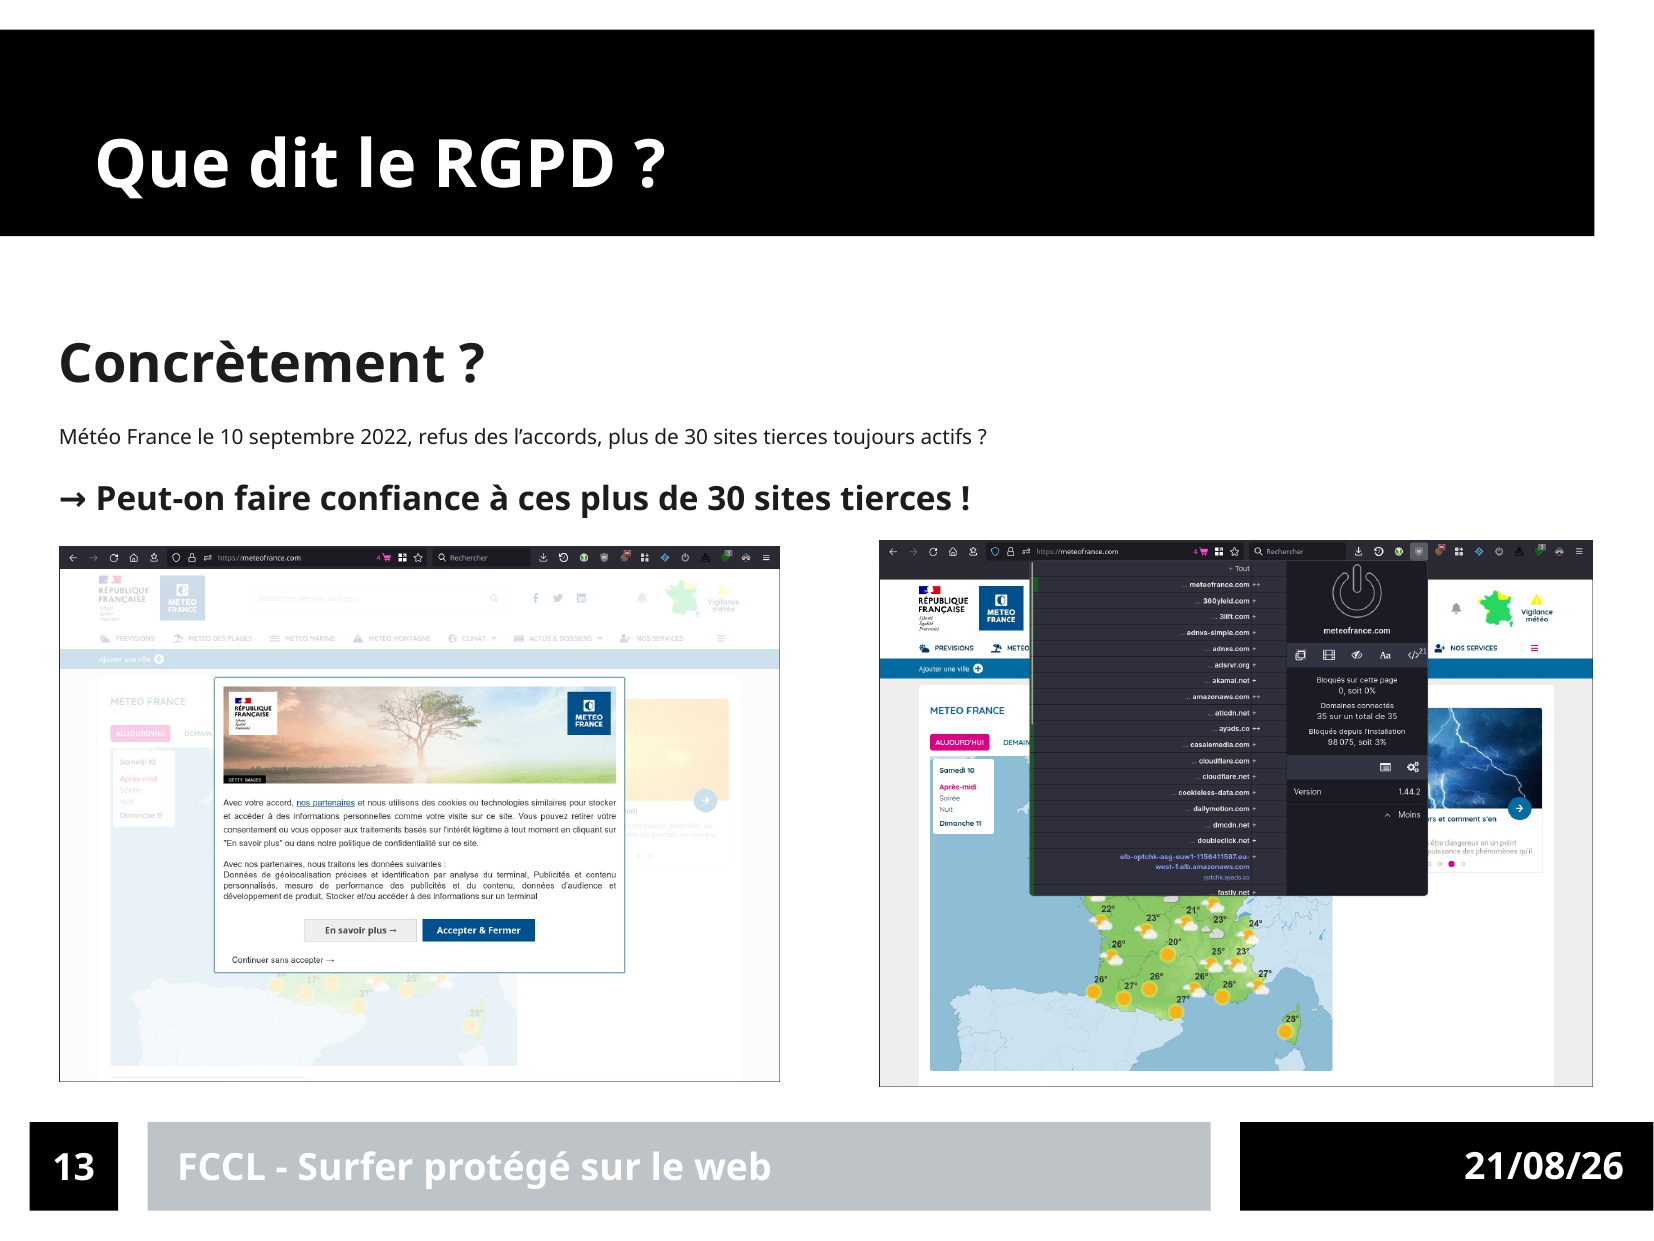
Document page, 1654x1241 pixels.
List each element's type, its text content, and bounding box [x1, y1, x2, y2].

picture [918, 667, 940, 672]
picture [944, 665, 969, 674]
picture [59, 546, 780, 1082]
title Que dit le RGPD ? [59, 59, 1595, 207]
picture [973, 661, 983, 674]
picture [879, 540, 1593, 1087]
list Concrètement ? Météo France le 10 septembre 2022, refus des l’accords, plus de 30 sites tierces toujours actifs ? → Peut-on faire confiance à ces plus de 30 sites tierces ! [59, 324, 1565, 1093]
